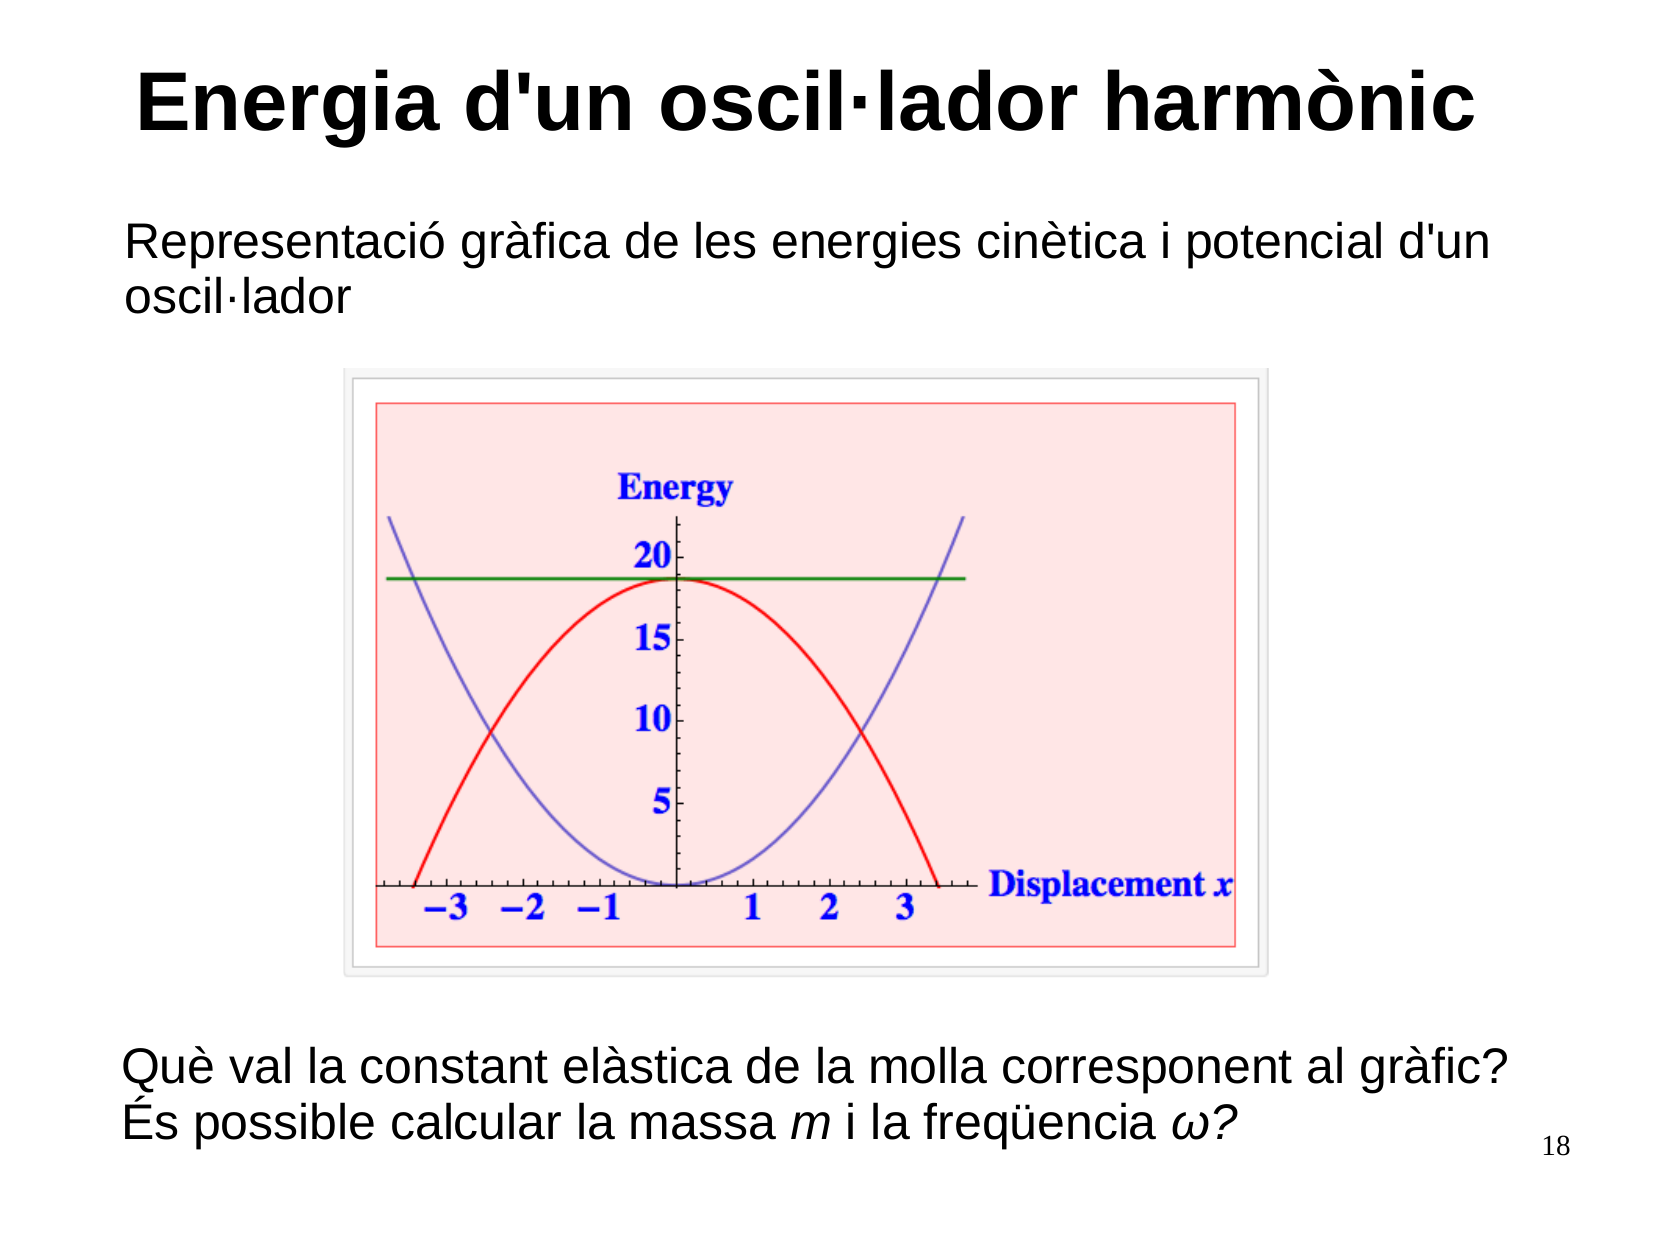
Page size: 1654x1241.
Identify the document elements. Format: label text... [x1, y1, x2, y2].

text_box Què val la constant elàstica de la molla corresponent al gràfic? És possible calcular la massa m i la freqüencia ω? [106, 1031, 1552, 1158]
picture [343, 368, 1269, 982]
text_box Representació gràfica de les energies cinètica i potencial d'un oscil·lador [109, 205, 1545, 332]
text_box Energia d'un oscil·lador harmònic [120, 48, 1513, 156]
